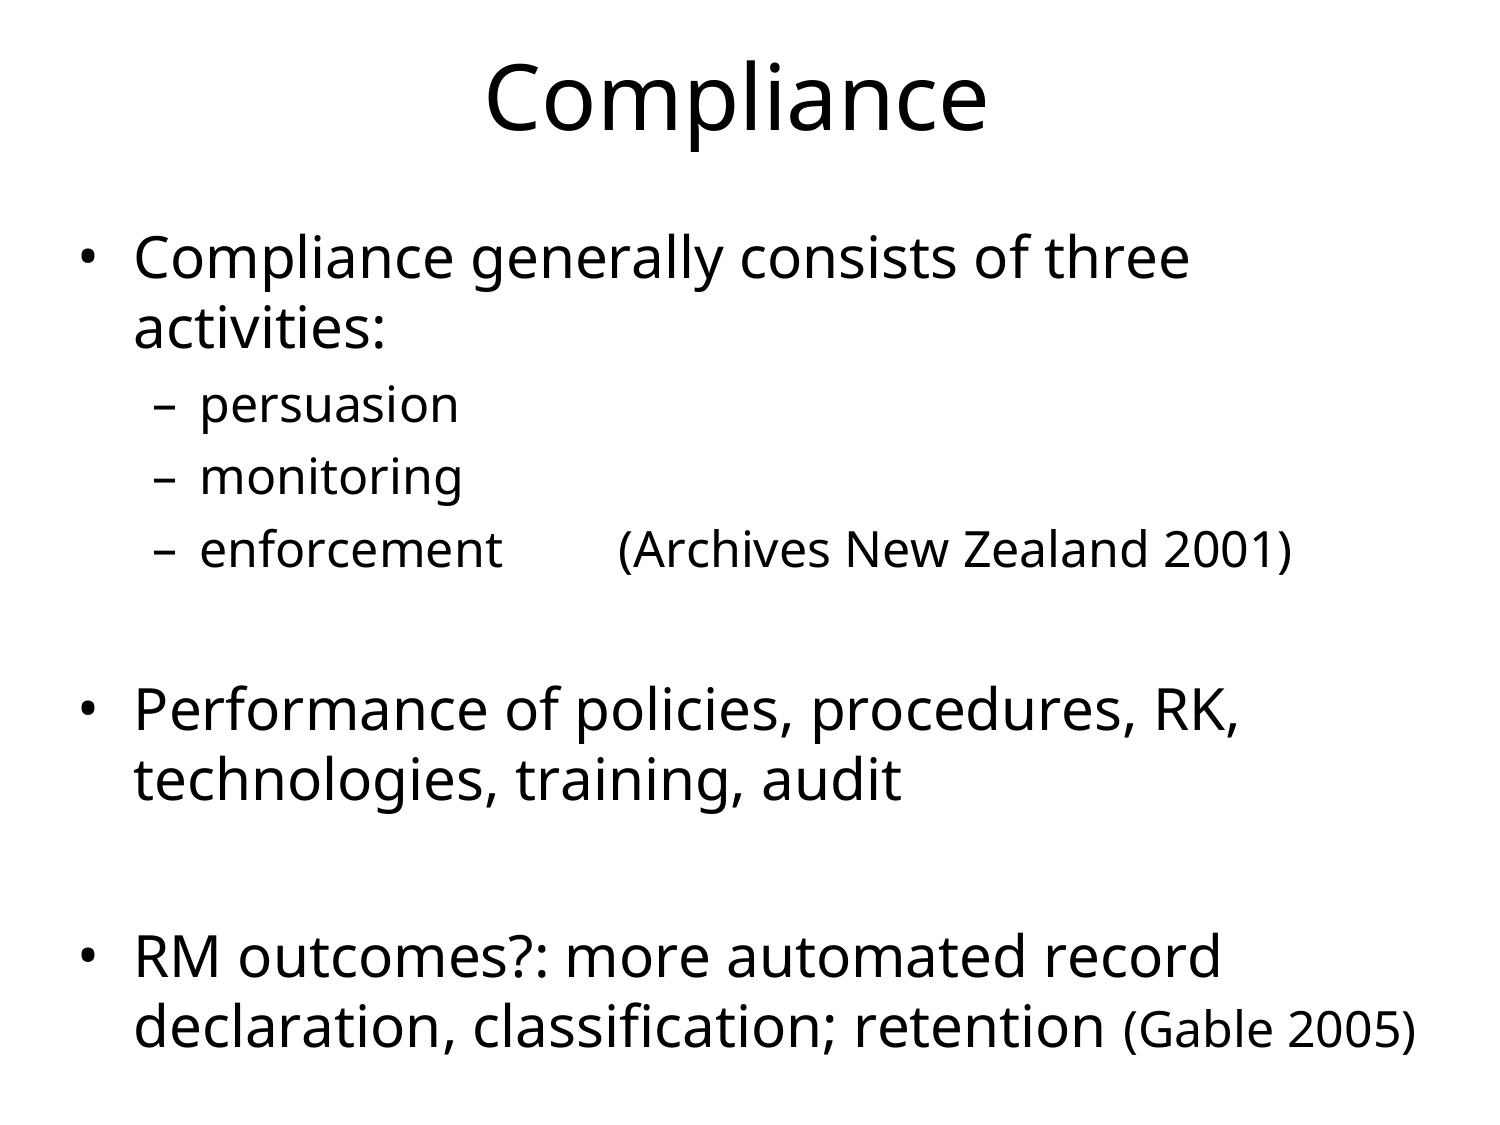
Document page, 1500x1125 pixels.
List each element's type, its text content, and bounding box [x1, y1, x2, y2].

list Compliance generally consists of three activities: persuasion monitoring enforcement (Archives New Zealand 2001) Performance of policies, procedures, RK, technologies, training, audit RM outcomes?: more automated record declaration, classification; retention (Gable 2005) [62, 212, 1438, 1063]
title Compliance [99, 0, 1375, 188]
